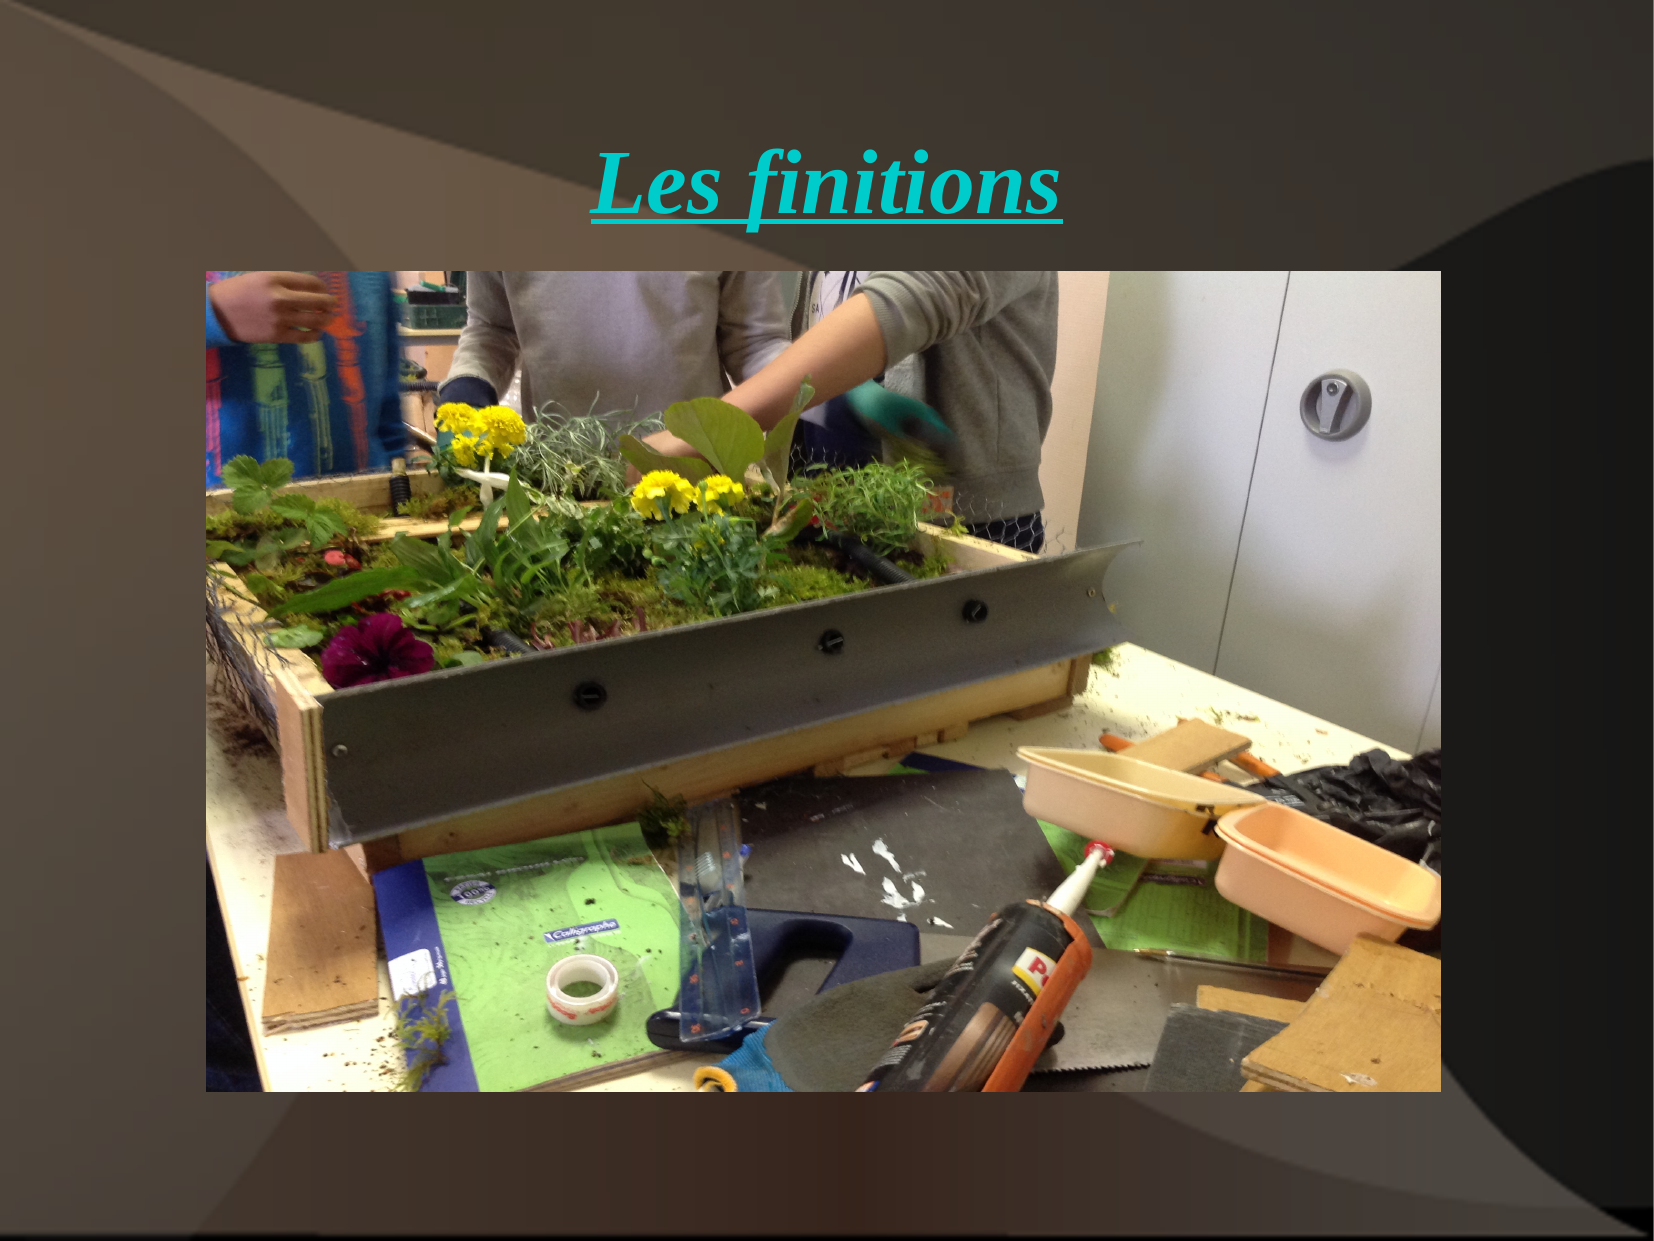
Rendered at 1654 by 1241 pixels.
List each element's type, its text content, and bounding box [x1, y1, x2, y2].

title Les finitions [82, 78, 1571, 287]
picture [0, 0, 1654, 1241]
